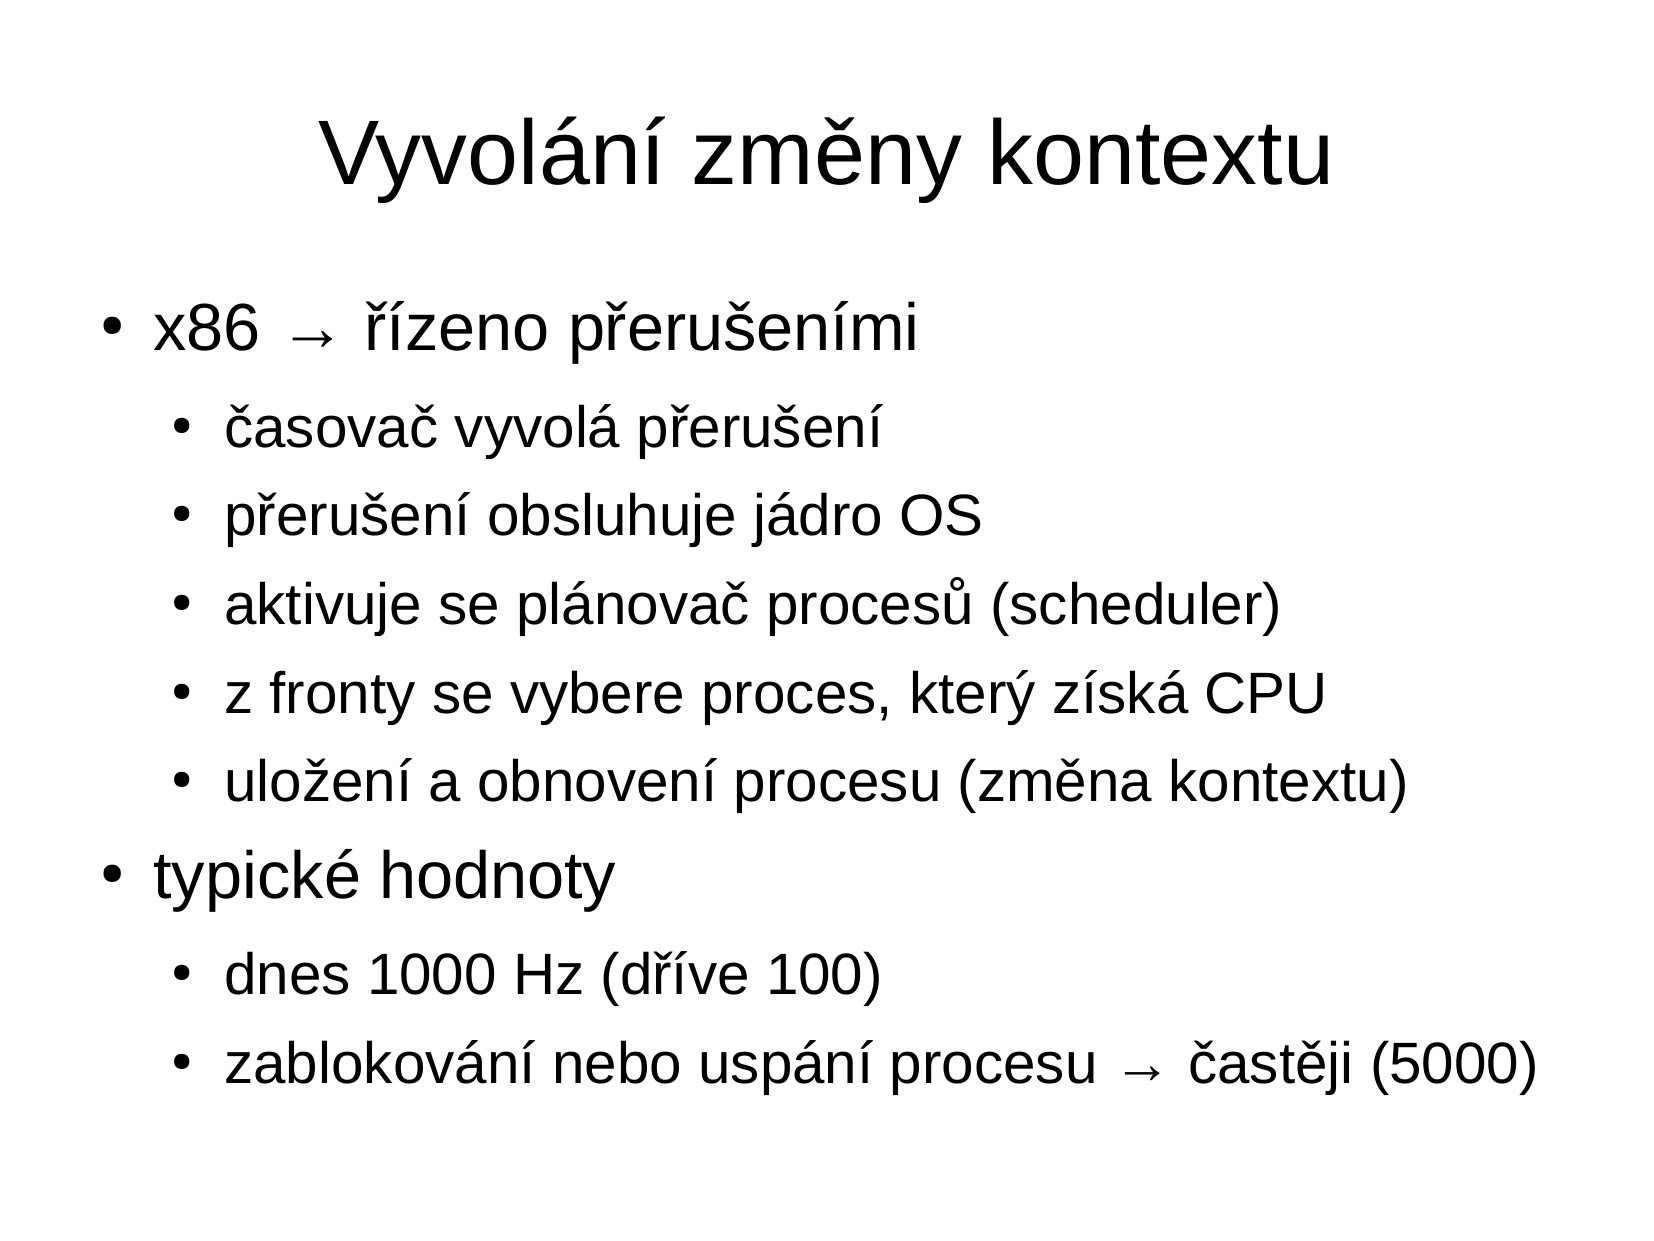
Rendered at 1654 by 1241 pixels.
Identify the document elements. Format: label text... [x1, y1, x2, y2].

title Vyvolání změny kontextu [82, 56, 1571, 250]
list x86 → řízeno přerušeními časovač vyvolá přerušení přerušení obsluhuje jádro OS aktivuje se plánovač procesů (scheduler) z fronty se vybere proces, který získá CPU uložení a obnovení procesu (změna kontextu) typické hodnoty dnes 1000 Hz (dříve 100) zablokování nebo uspání procesu → častěji (5000) [82, 290, 1571, 1096]
